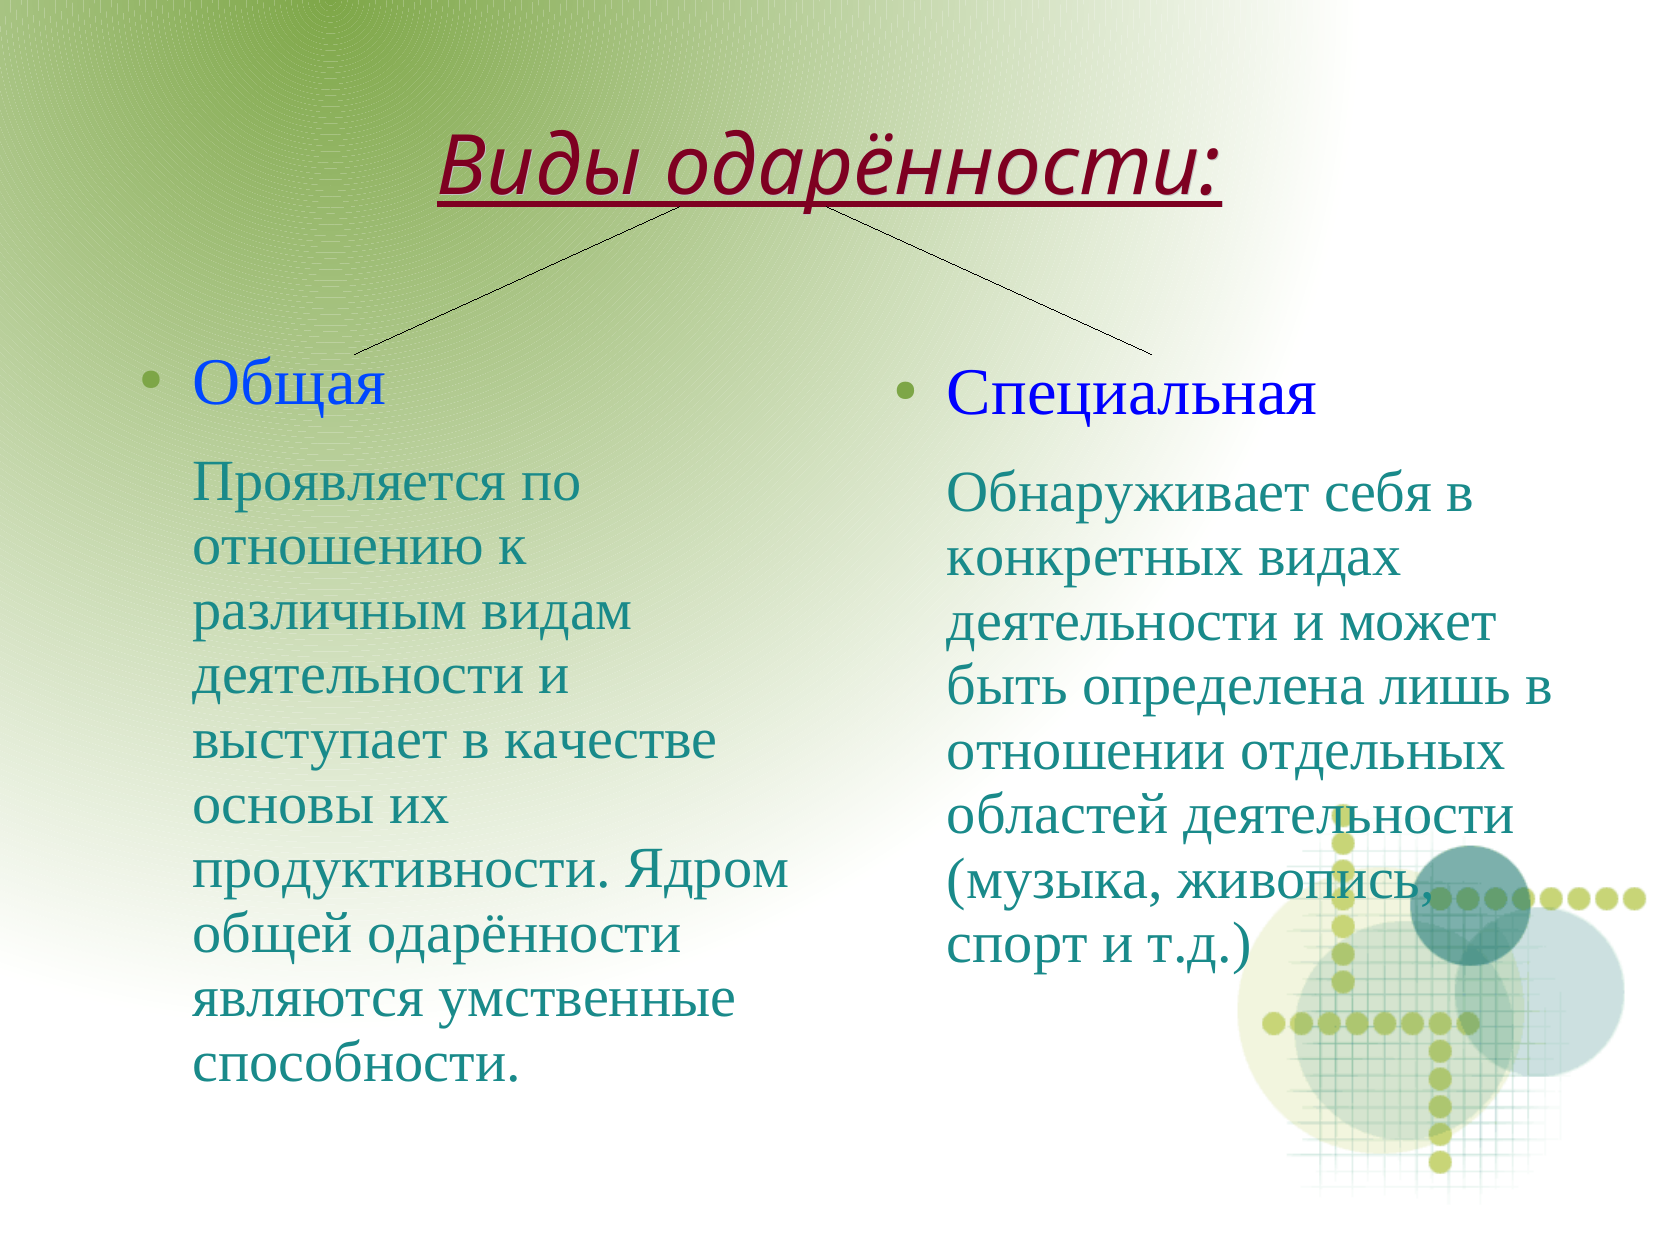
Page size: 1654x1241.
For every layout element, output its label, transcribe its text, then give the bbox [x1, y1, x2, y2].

title Виды одарённости: [123, 58, 1536, 266]
picture [1224, 792, 1654, 1211]
list Специальная Обнаруживает себя в конкретных видах деятельности и может быть определена лишь в отношении отдельных областей деятельности (музыка, живопись, спорт и т.д.) [875, 355, 1565, 1123]
list Общая Проявляется по отношению к различным видам деятельности и выступает в качестве основы их продуктивности. Ядром общей одарённости являются умственные способности. [121, 344, 811, 1188]
